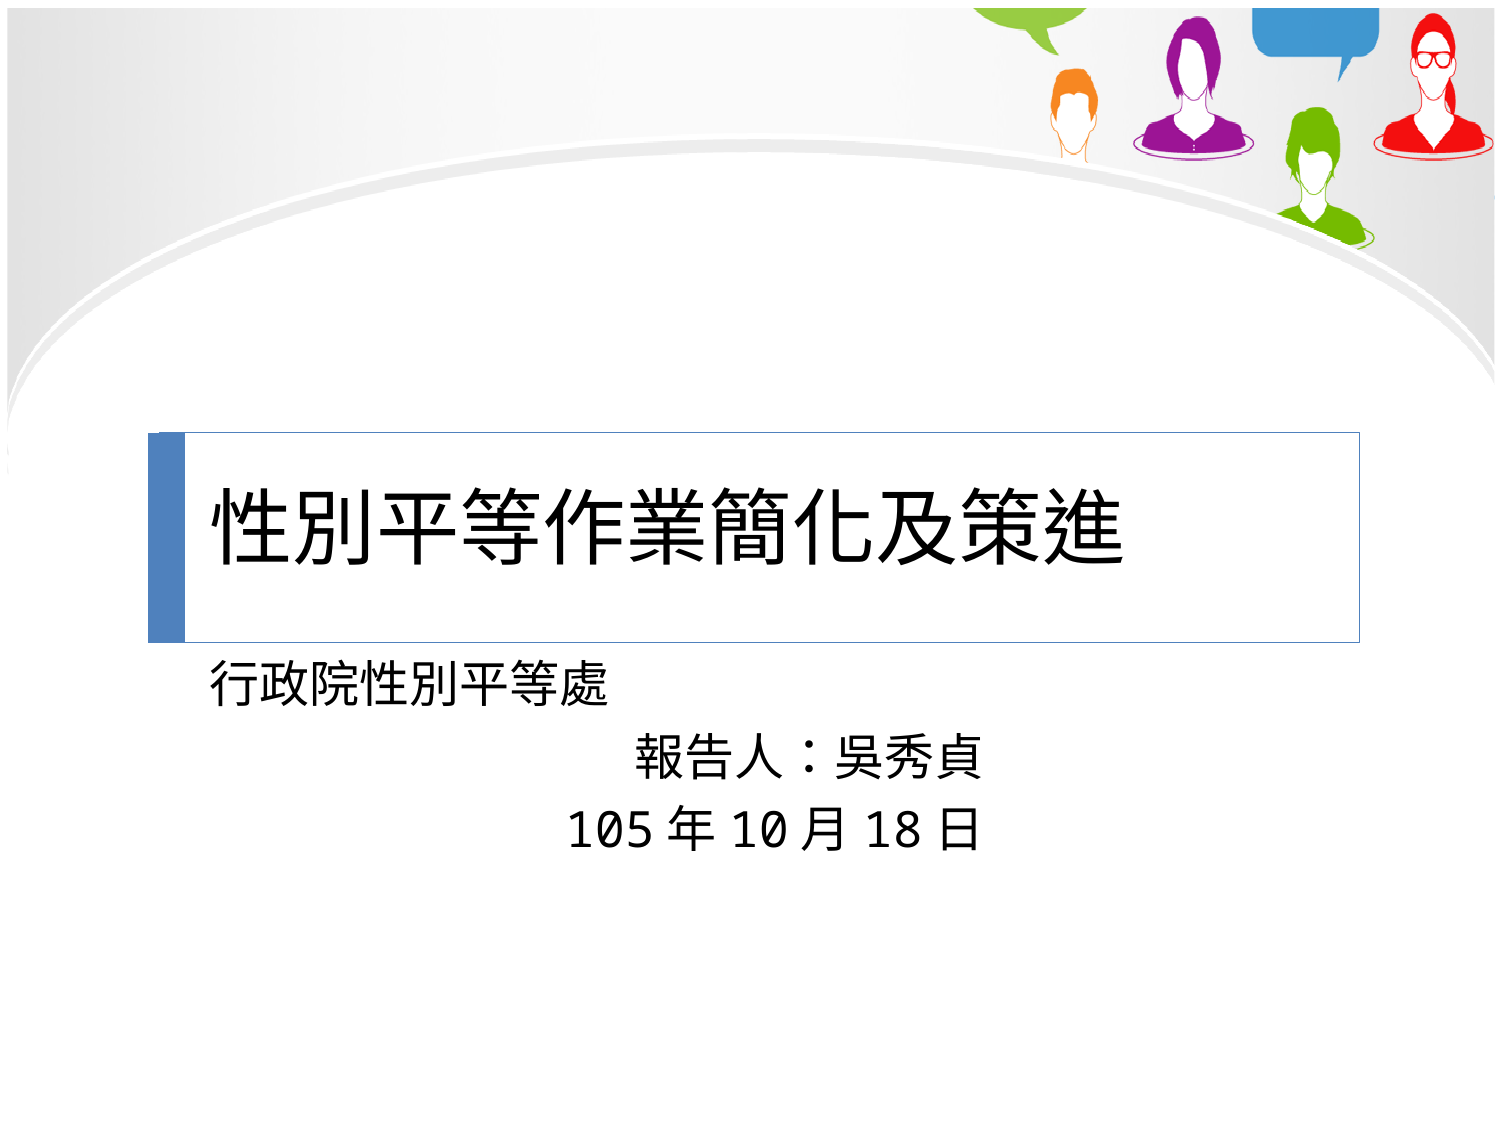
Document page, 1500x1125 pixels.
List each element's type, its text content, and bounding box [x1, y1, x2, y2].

title 性別平等作業簡化及策進 [194, 468, 1353, 631]
text_box 行政院性別平等處 報告人：吳秀貞 105年10月18日 [194, 645, 1308, 894]
